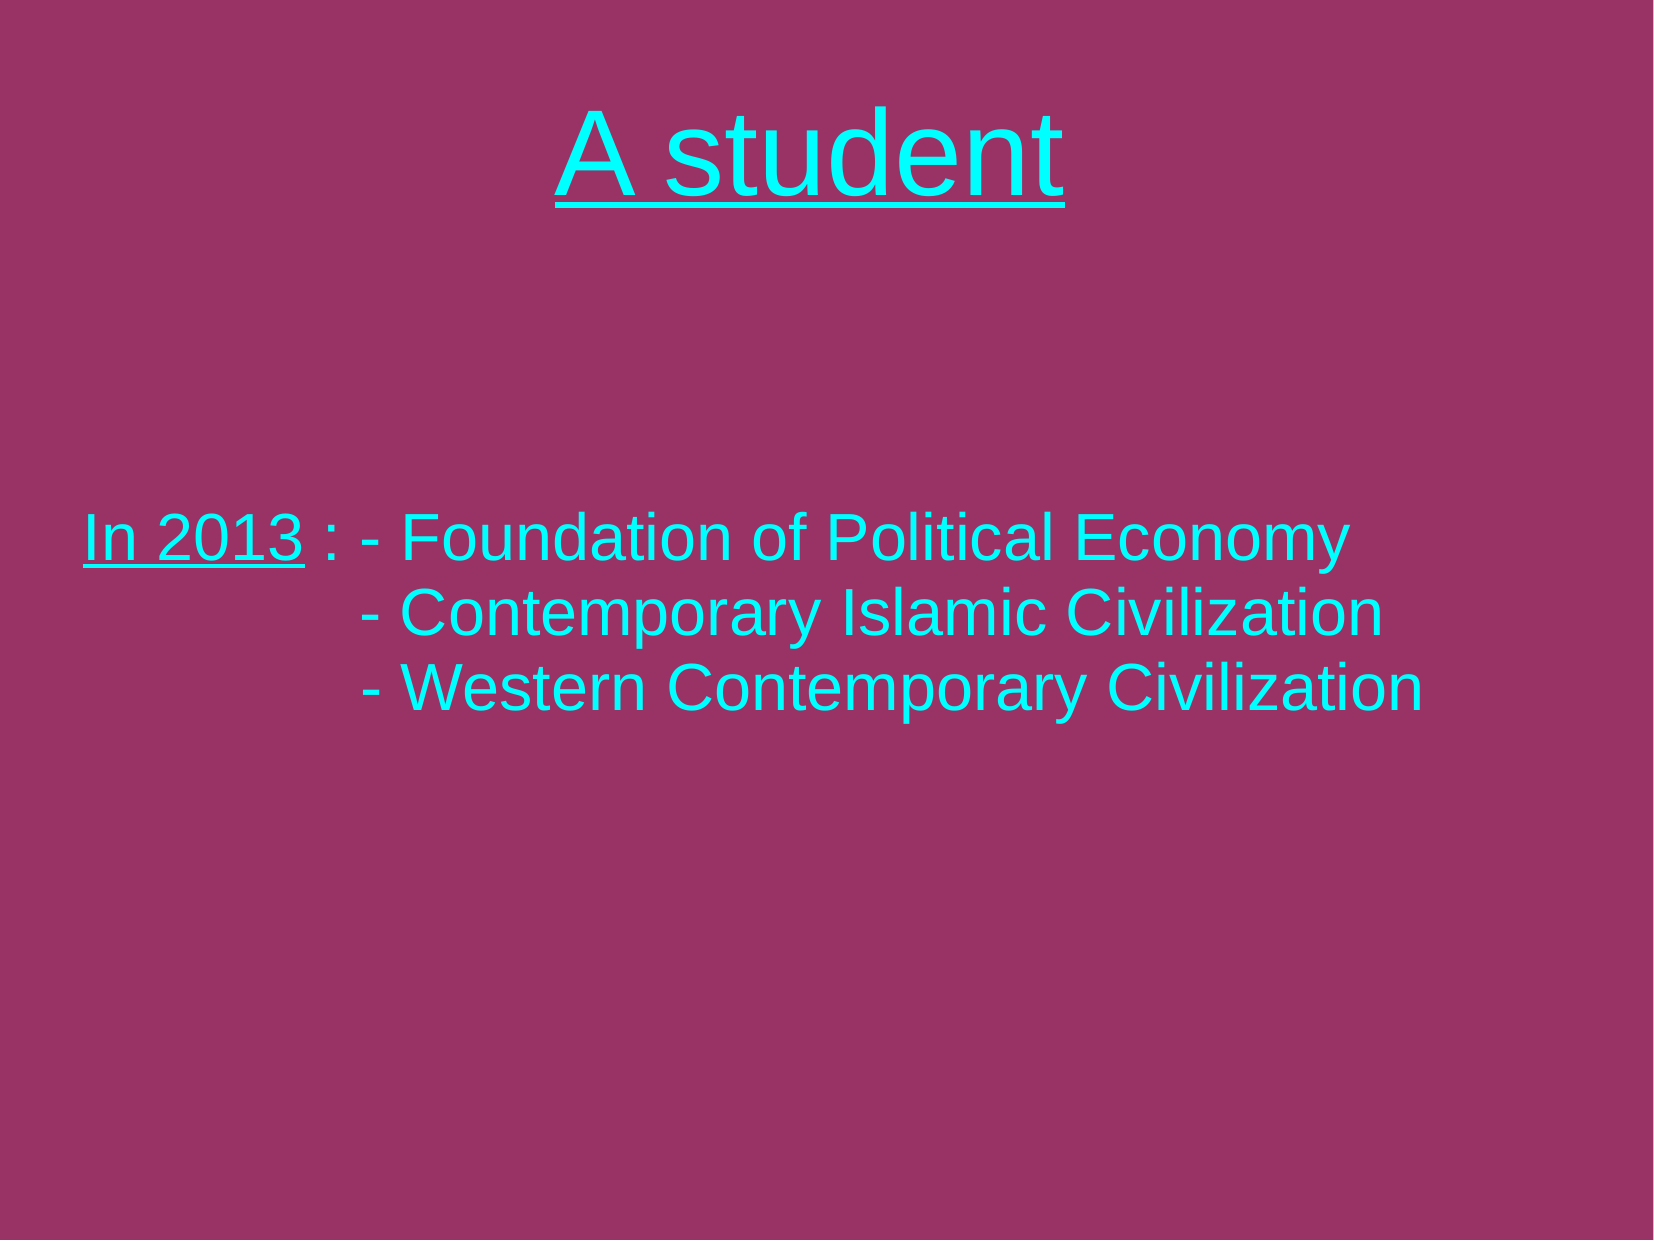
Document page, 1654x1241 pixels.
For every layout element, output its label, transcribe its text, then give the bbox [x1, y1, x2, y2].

title A student [82, 49, 1571, 257]
subtitle In 2013 : - Foundation of Political Economy - Contemporary Islamic Civilization - Western Contemporary Civilization [82, 290, 1571, 1010]
